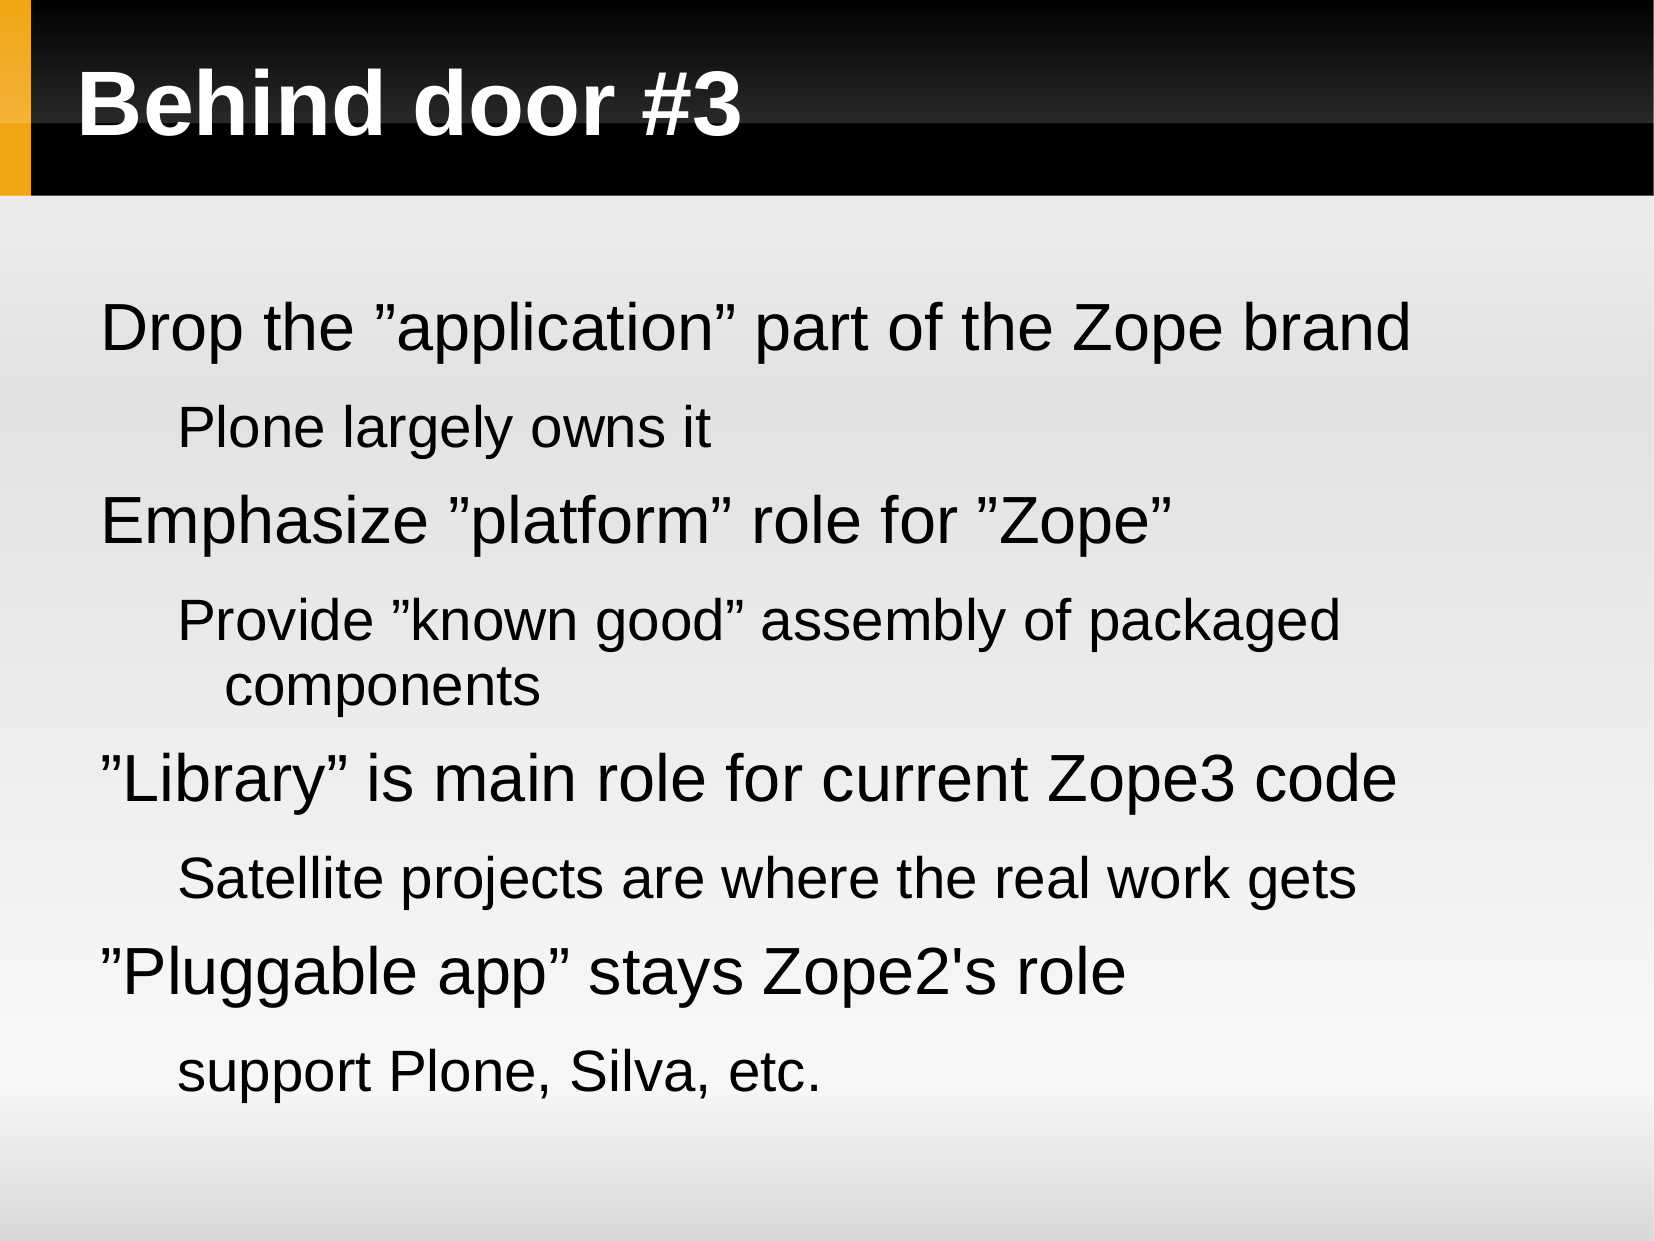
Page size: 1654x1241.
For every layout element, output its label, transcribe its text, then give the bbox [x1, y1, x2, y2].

list Drop the ”application” part of the Zope brand Plone largely owns it Emphasize ”platform” role for ”Zope” Provide ”known good” assembly of packaged components ”Library” is main role for current Zope3 code Satellite projects are where the real work gets ”Pluggable app” stays Zope2's role support Plone, Silva, etc. [82, 290, 1571, 1104]
picture [0, 0, 1654, 1241]
title Behind door #3 [76, 7, 1565, 200]
